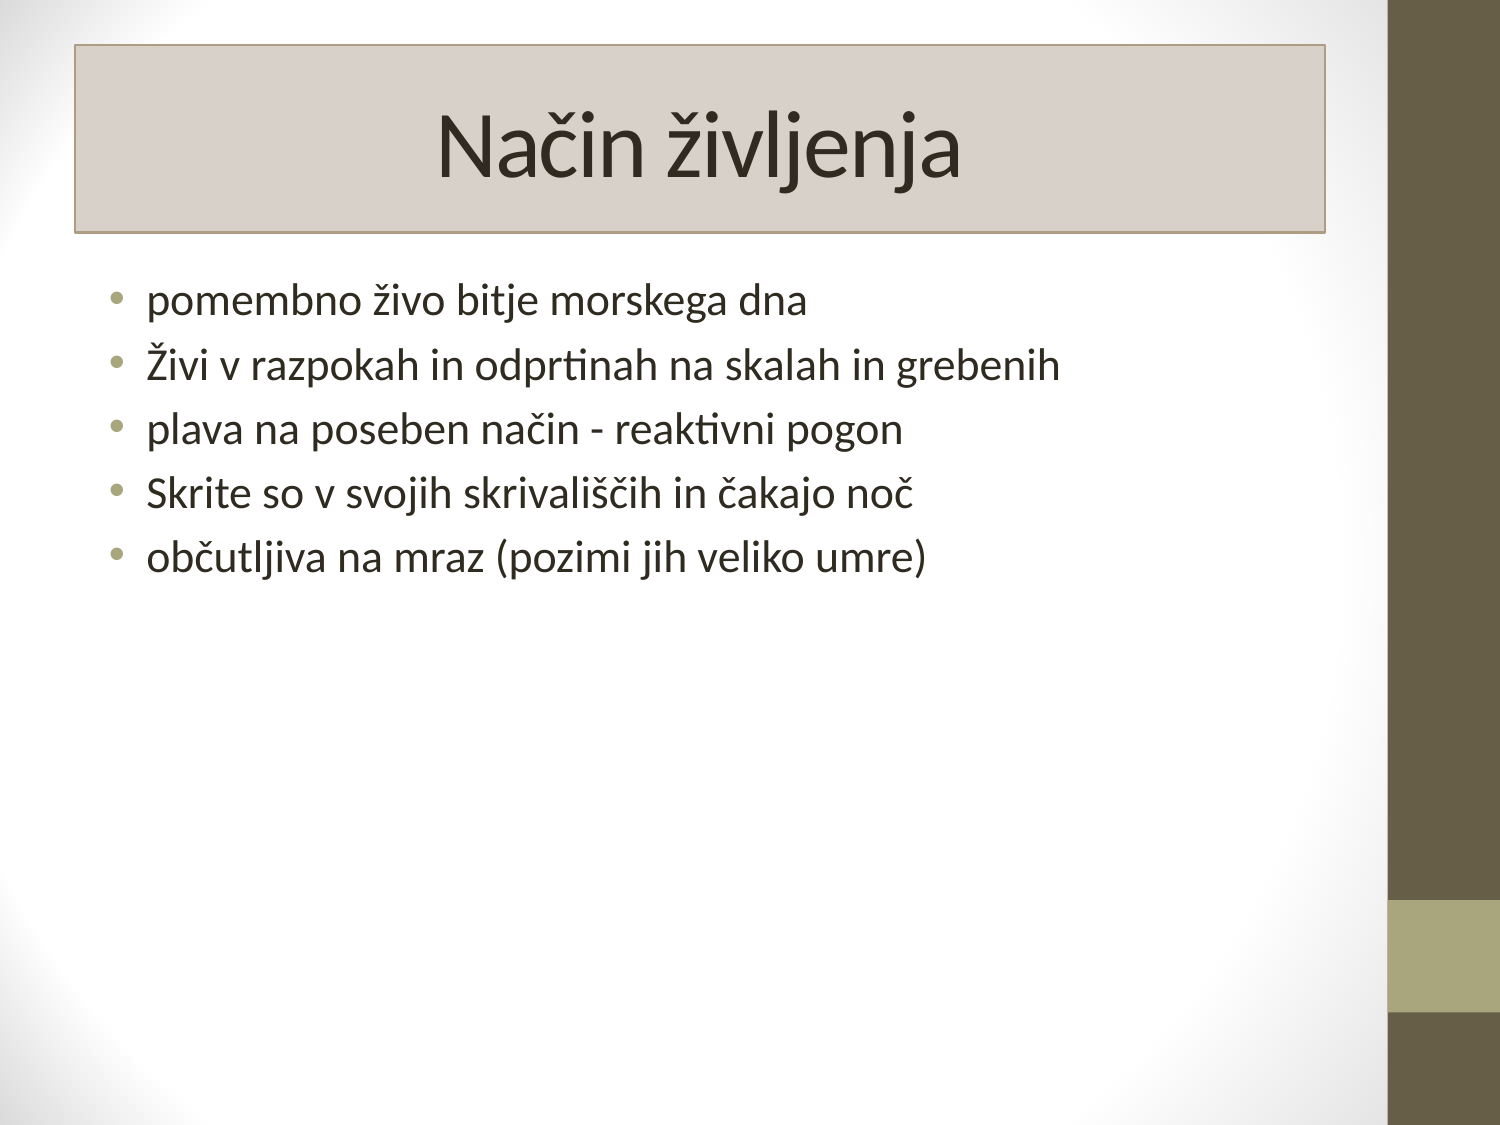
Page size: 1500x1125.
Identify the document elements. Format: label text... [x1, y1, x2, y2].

title Način življenja [75, 45, 1325, 233]
picture [0, 0, 1387, 1125]
list pomembno živo bitje morskega dna Živi v razpokah in odprtinah na skalah in grebenih plava na poseben način - reaktivni pogon Skrite so v svojih skrivališčih in čakajo noč občutljiva na mraz (pozimi jih veliko umre) [75, 262, 1325, 1050]
